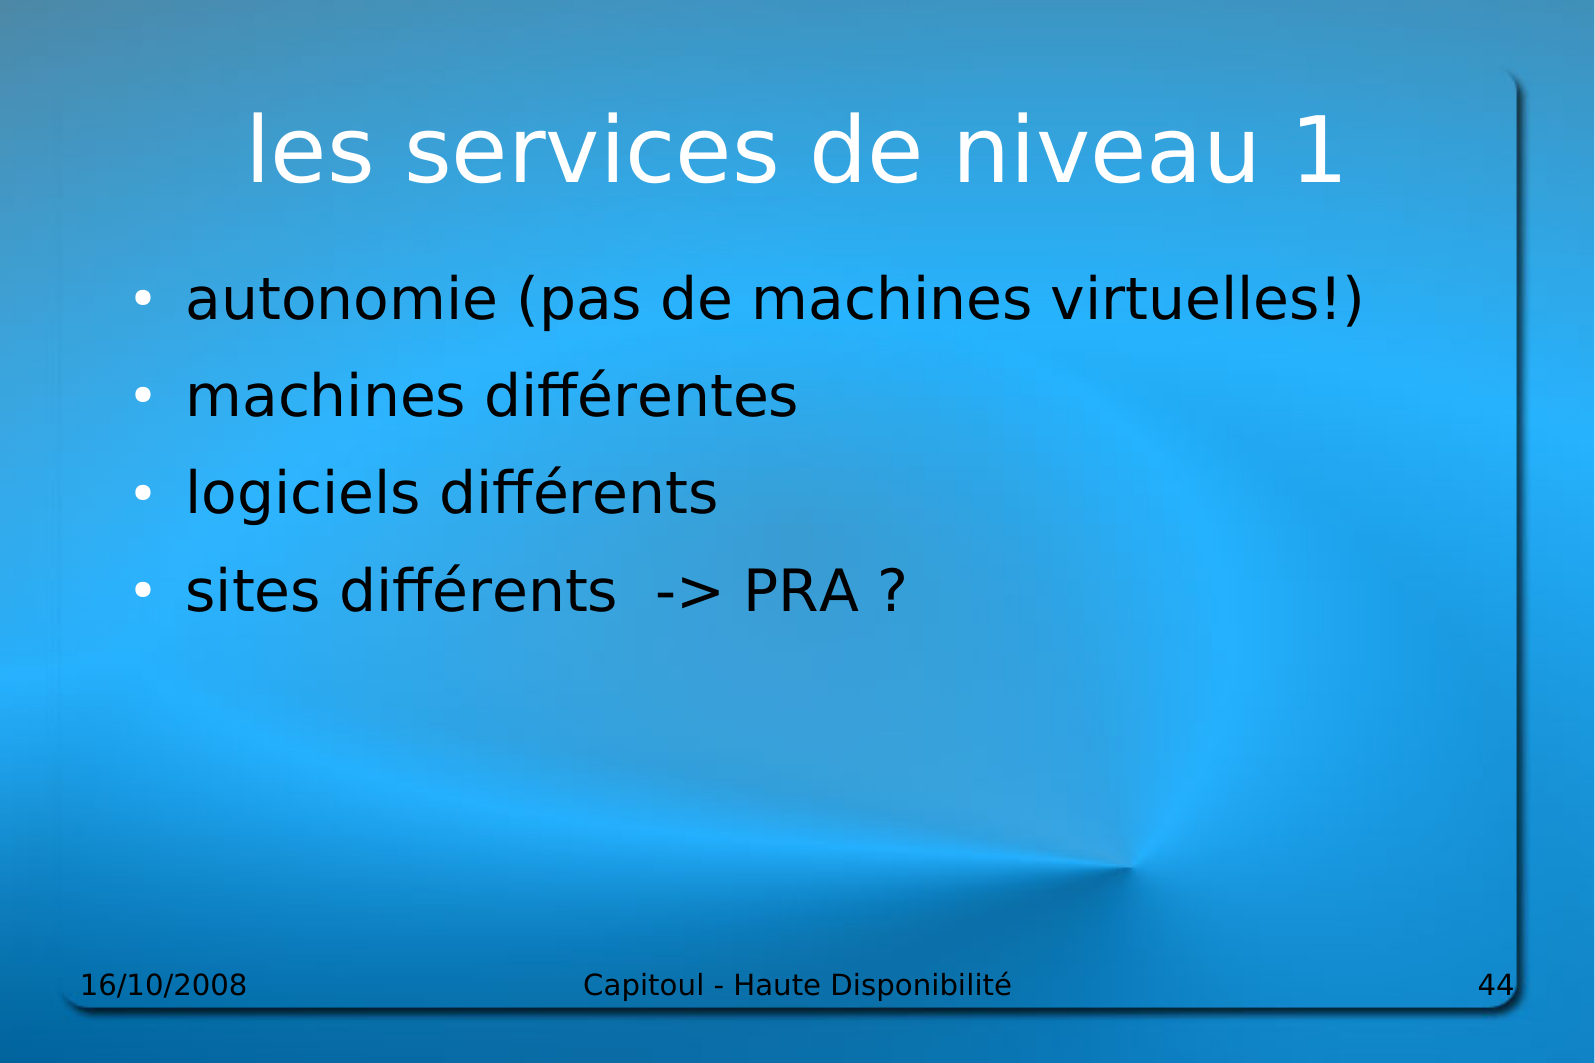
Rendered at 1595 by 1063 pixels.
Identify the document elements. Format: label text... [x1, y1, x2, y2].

list autonomie (pas de machines virtuelles!) machines différentes logiciels différents sites différents -> PRA ? [114, 265, 1477, 861]
title les services de niveau 1 [117, 97, 1479, 205]
picture [0, 0, 1595, 1063]
